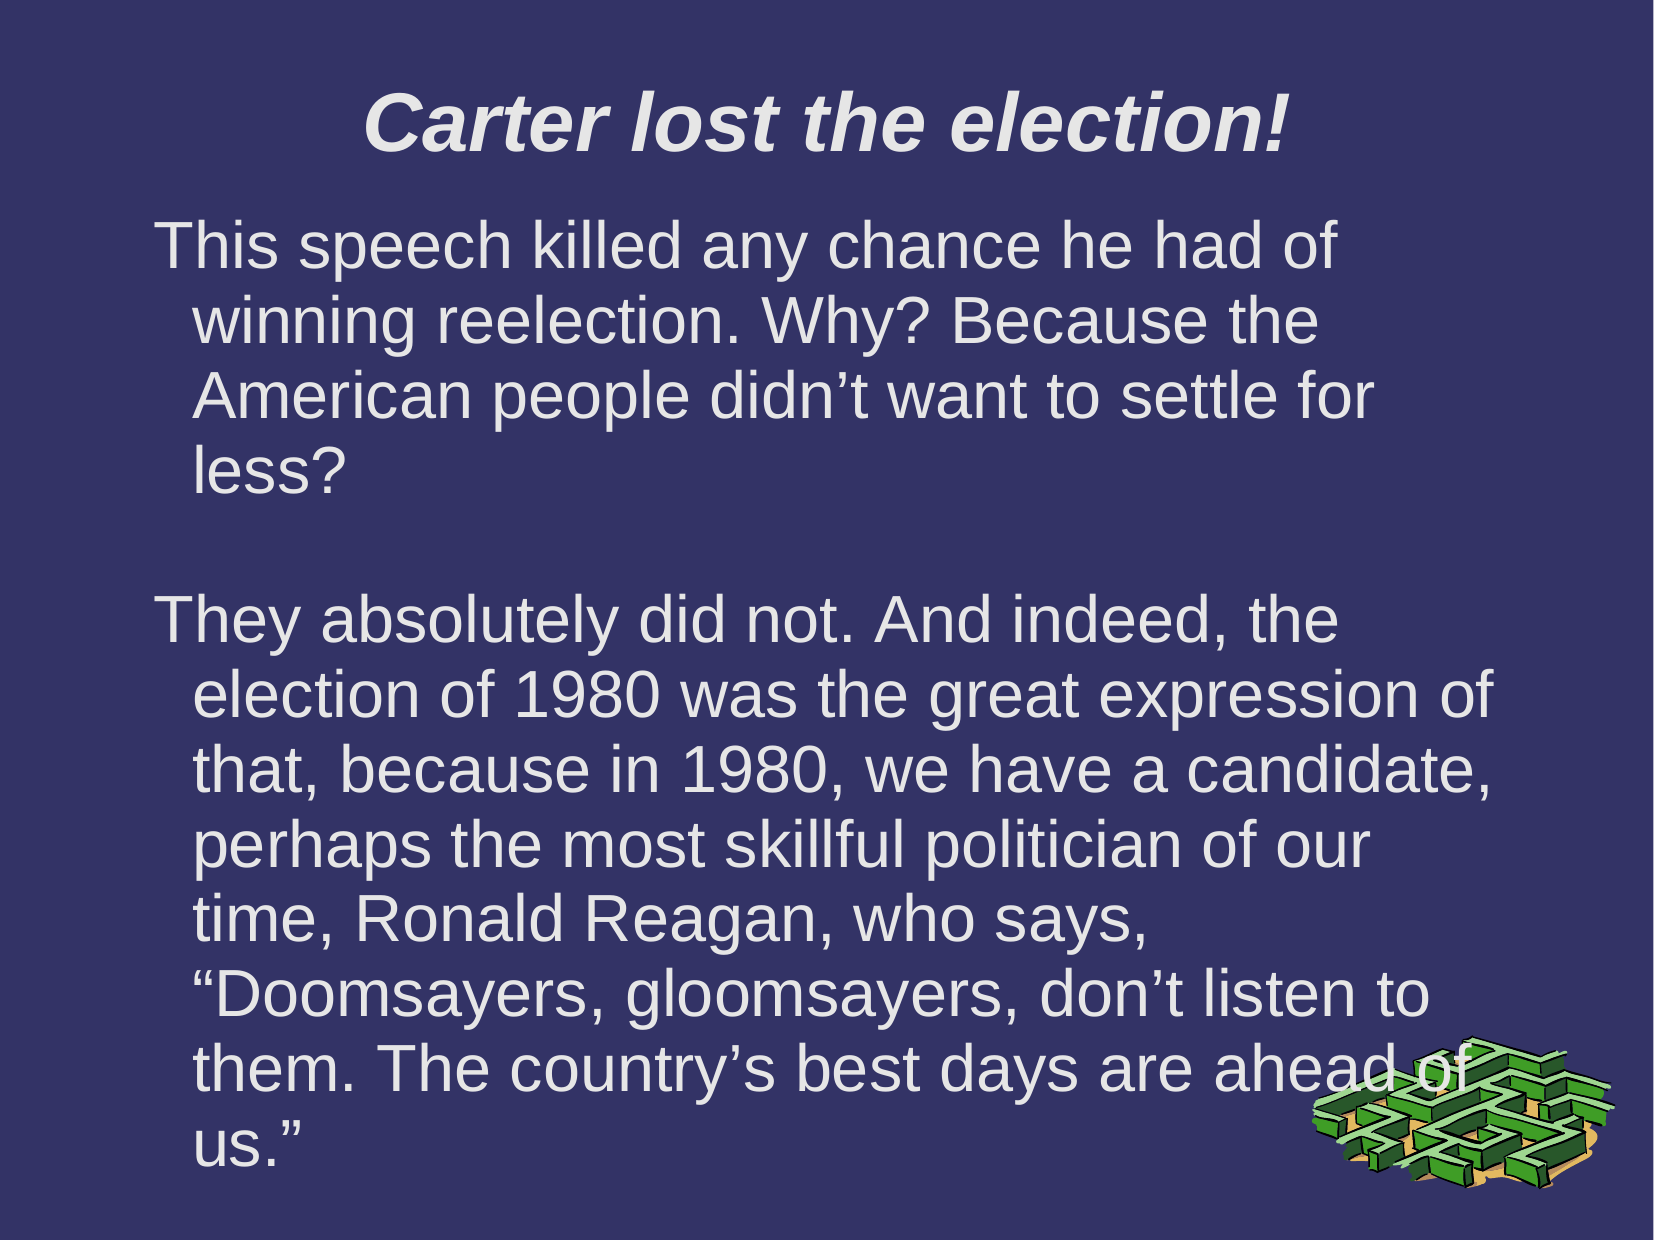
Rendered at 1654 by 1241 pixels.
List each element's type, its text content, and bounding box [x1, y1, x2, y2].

title Carter lost the election! [121, 26, 1534, 219]
list This speech killed any chance he had of winning reelection. Why? Because the American people didn’t want to settle for less? They absolutely did not. And indeed, the election of 1980 was the great expression of that, because in 1980, we have a candidate, perhaps the most skillful politician of our time, Ronald Reagan, who says, “Doomsayers, gloomsayers, don’t listen to them. The country’s best days are ahead of us.” [109, 208, 1501, 1178]
